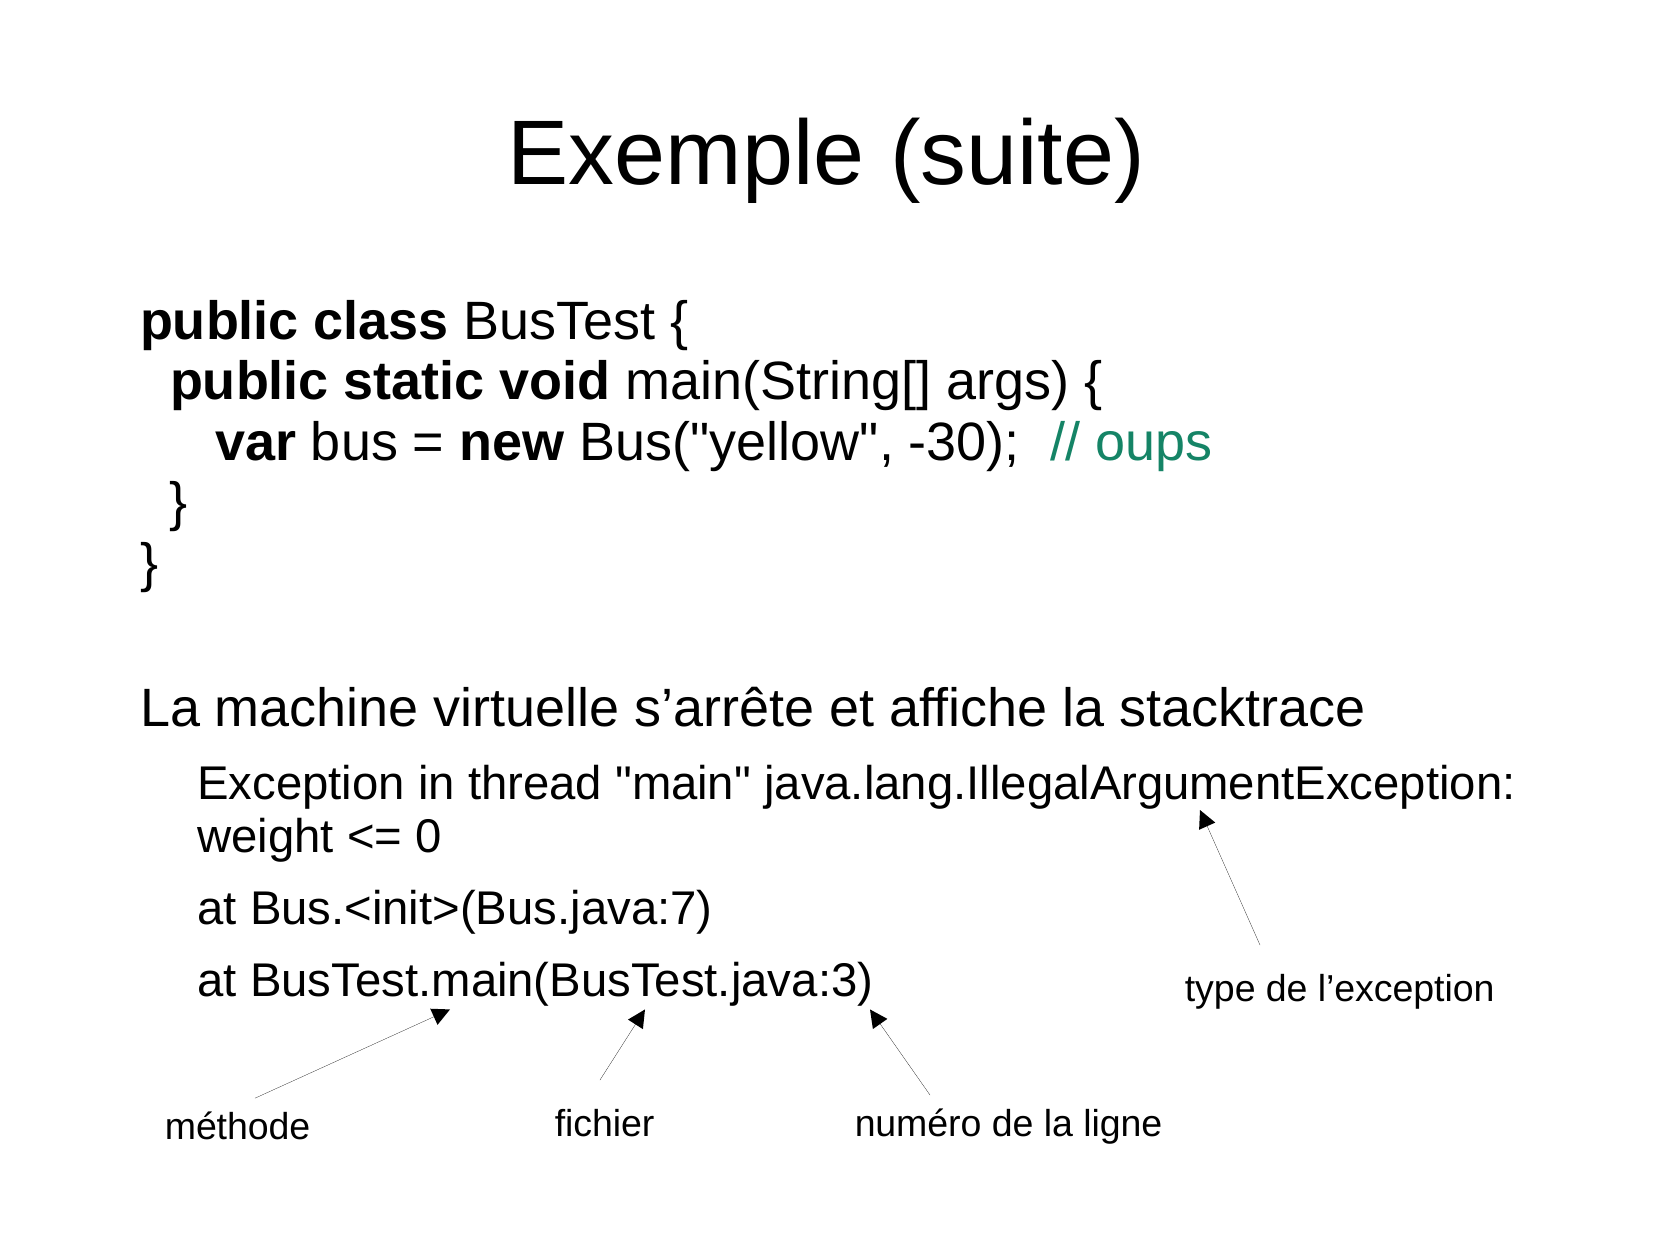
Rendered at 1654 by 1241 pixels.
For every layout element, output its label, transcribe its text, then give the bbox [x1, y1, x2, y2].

text_box fichier [540, 1095, 670, 1152]
list public class BusTest { public static void main(String[] args) { var bus = new Bus("yellow", -30); // oups } } La machine virtuelle s’arrête et affiche la stacktrace Exception in thread "main" java.lang.IllegalArgumentException: weight <= 0 at Bus.<init>(Bus.java:7) at BusTest.main(BusTest.java:3) [82, 290, 1571, 1010]
text_box type de l’exception [1170, 960, 1520, 1017]
text_box méthode [150, 1098, 326, 1156]
text_box numéro de la ligne [840, 1095, 1184, 1152]
title Exemple (suite) [82, 49, 1571, 257]
